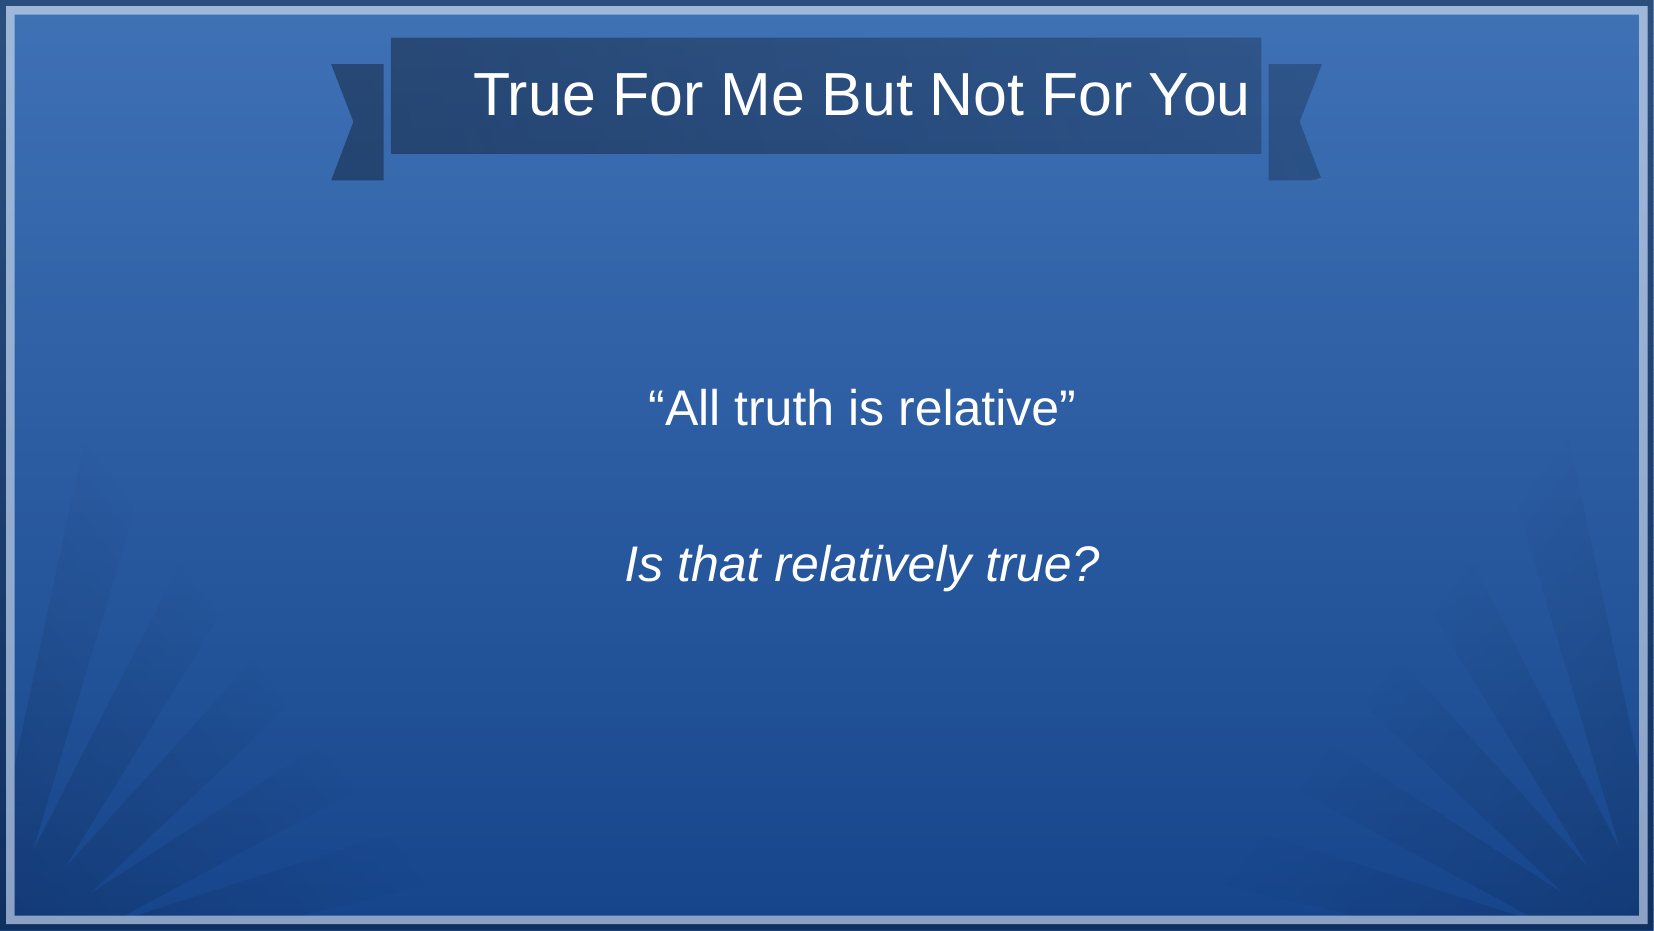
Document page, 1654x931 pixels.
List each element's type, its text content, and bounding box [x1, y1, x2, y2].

list “All truth is relative” Is that relatively true? [82, 224, 1571, 848]
title True For Me But Not For You [389, 35, 1264, 154]
